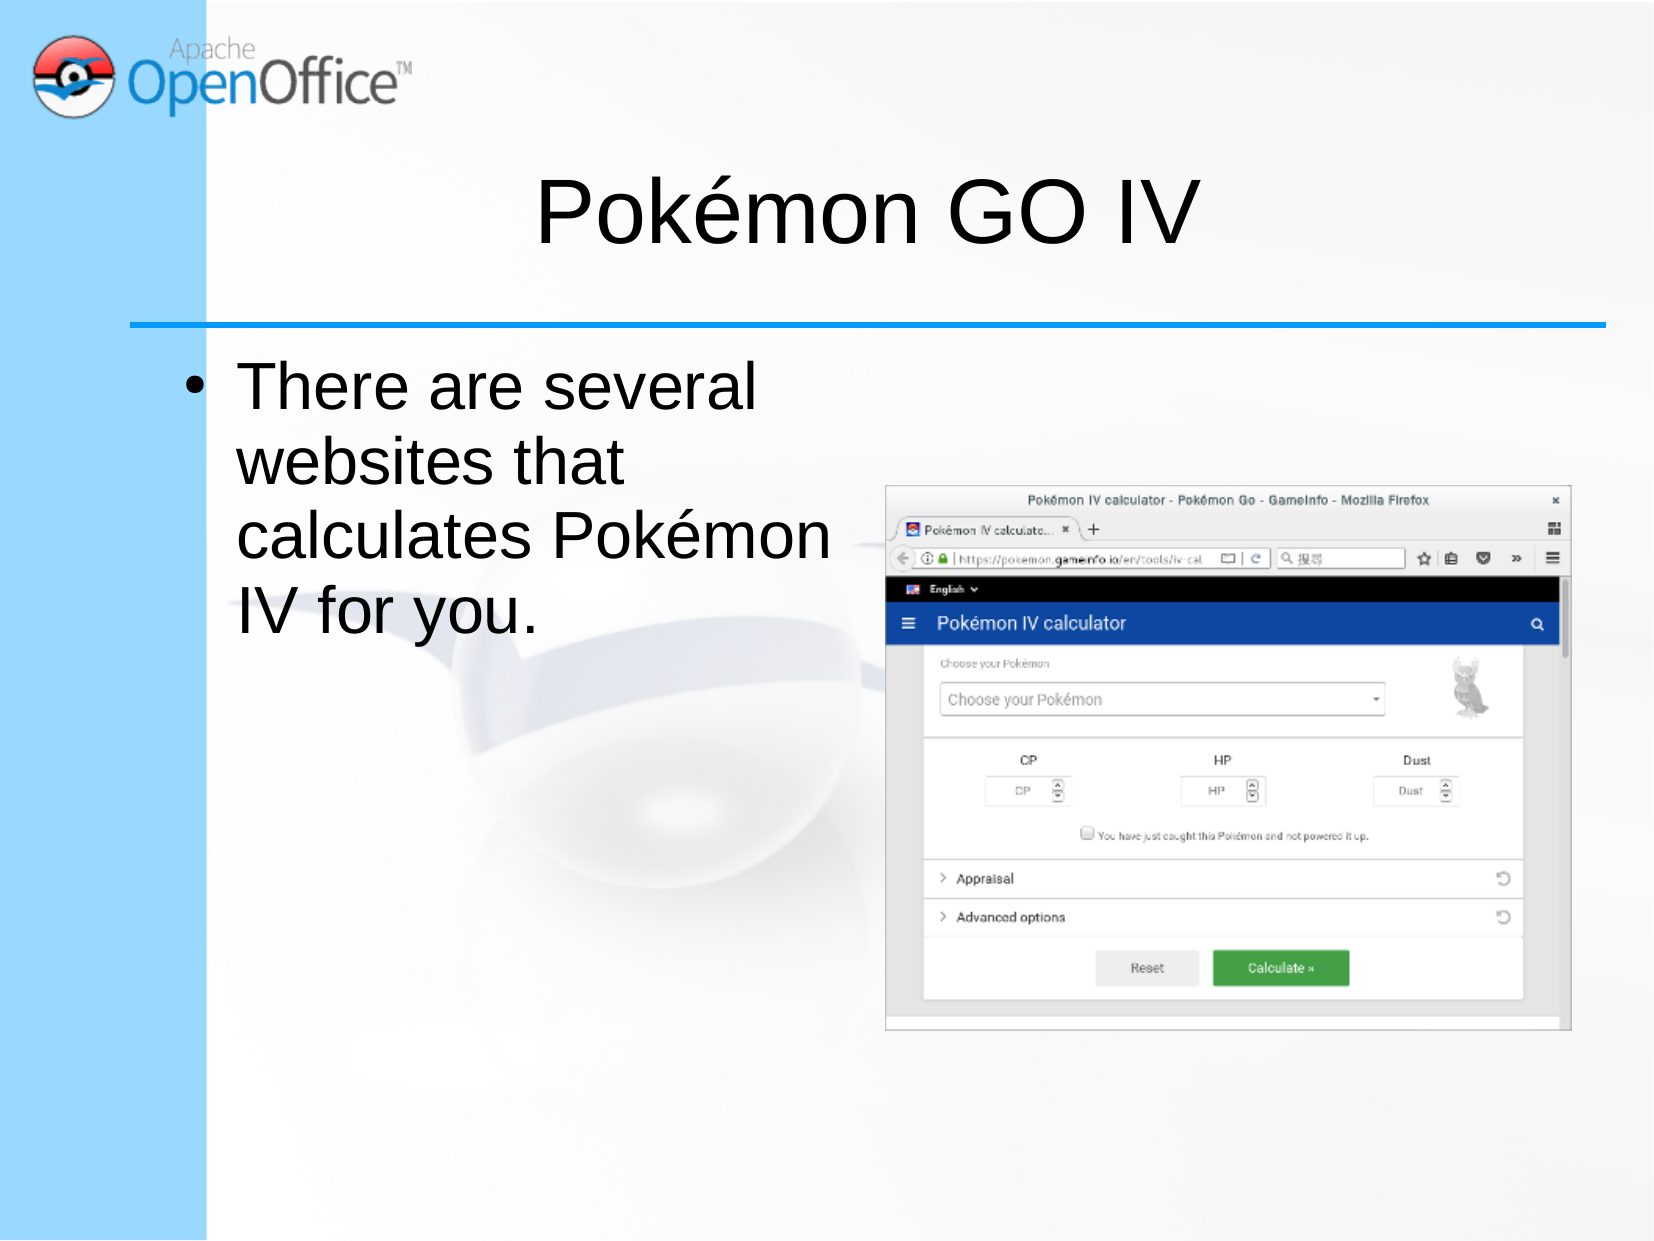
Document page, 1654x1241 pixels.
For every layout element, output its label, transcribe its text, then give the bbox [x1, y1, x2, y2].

picture [31, 2, 1654, 1241]
title Pokémon GO IV [165, 108, 1571, 316]
list There are several websites that calculates Pokémon IV for you. [165, 349, 852, 1168]
